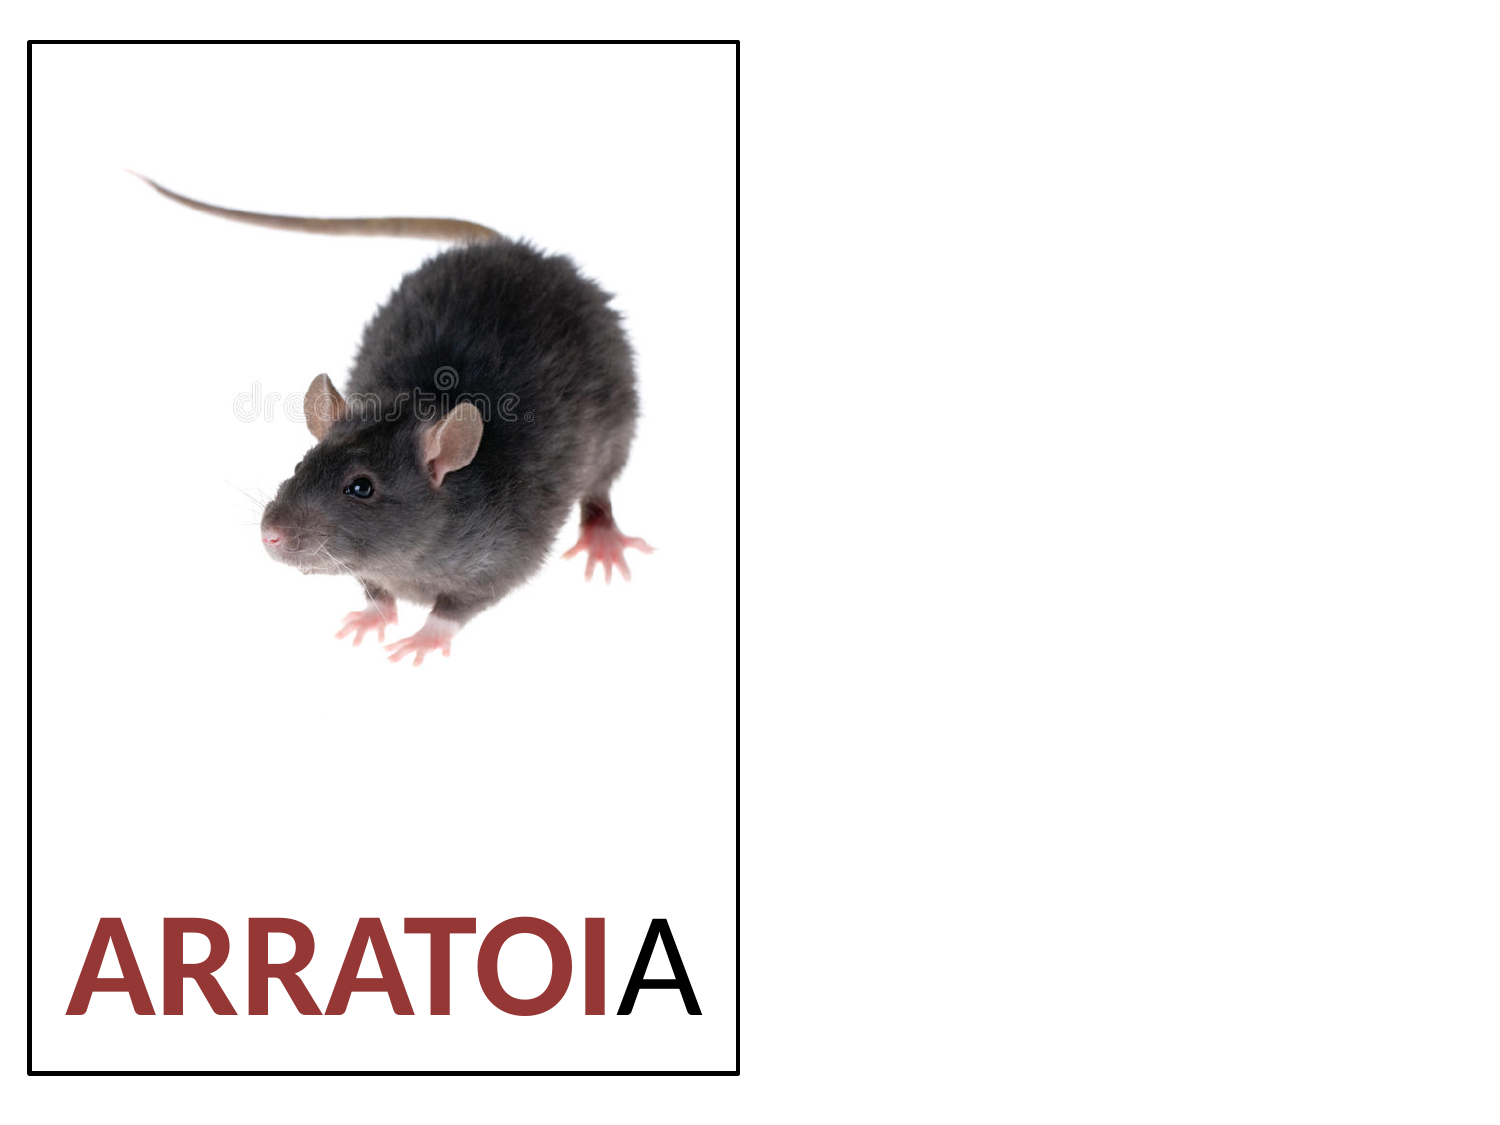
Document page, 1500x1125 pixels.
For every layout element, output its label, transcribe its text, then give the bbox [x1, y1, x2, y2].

picture [52, 113, 716, 831]
text_box ARRATOIA [50, 857, 718, 1053]
